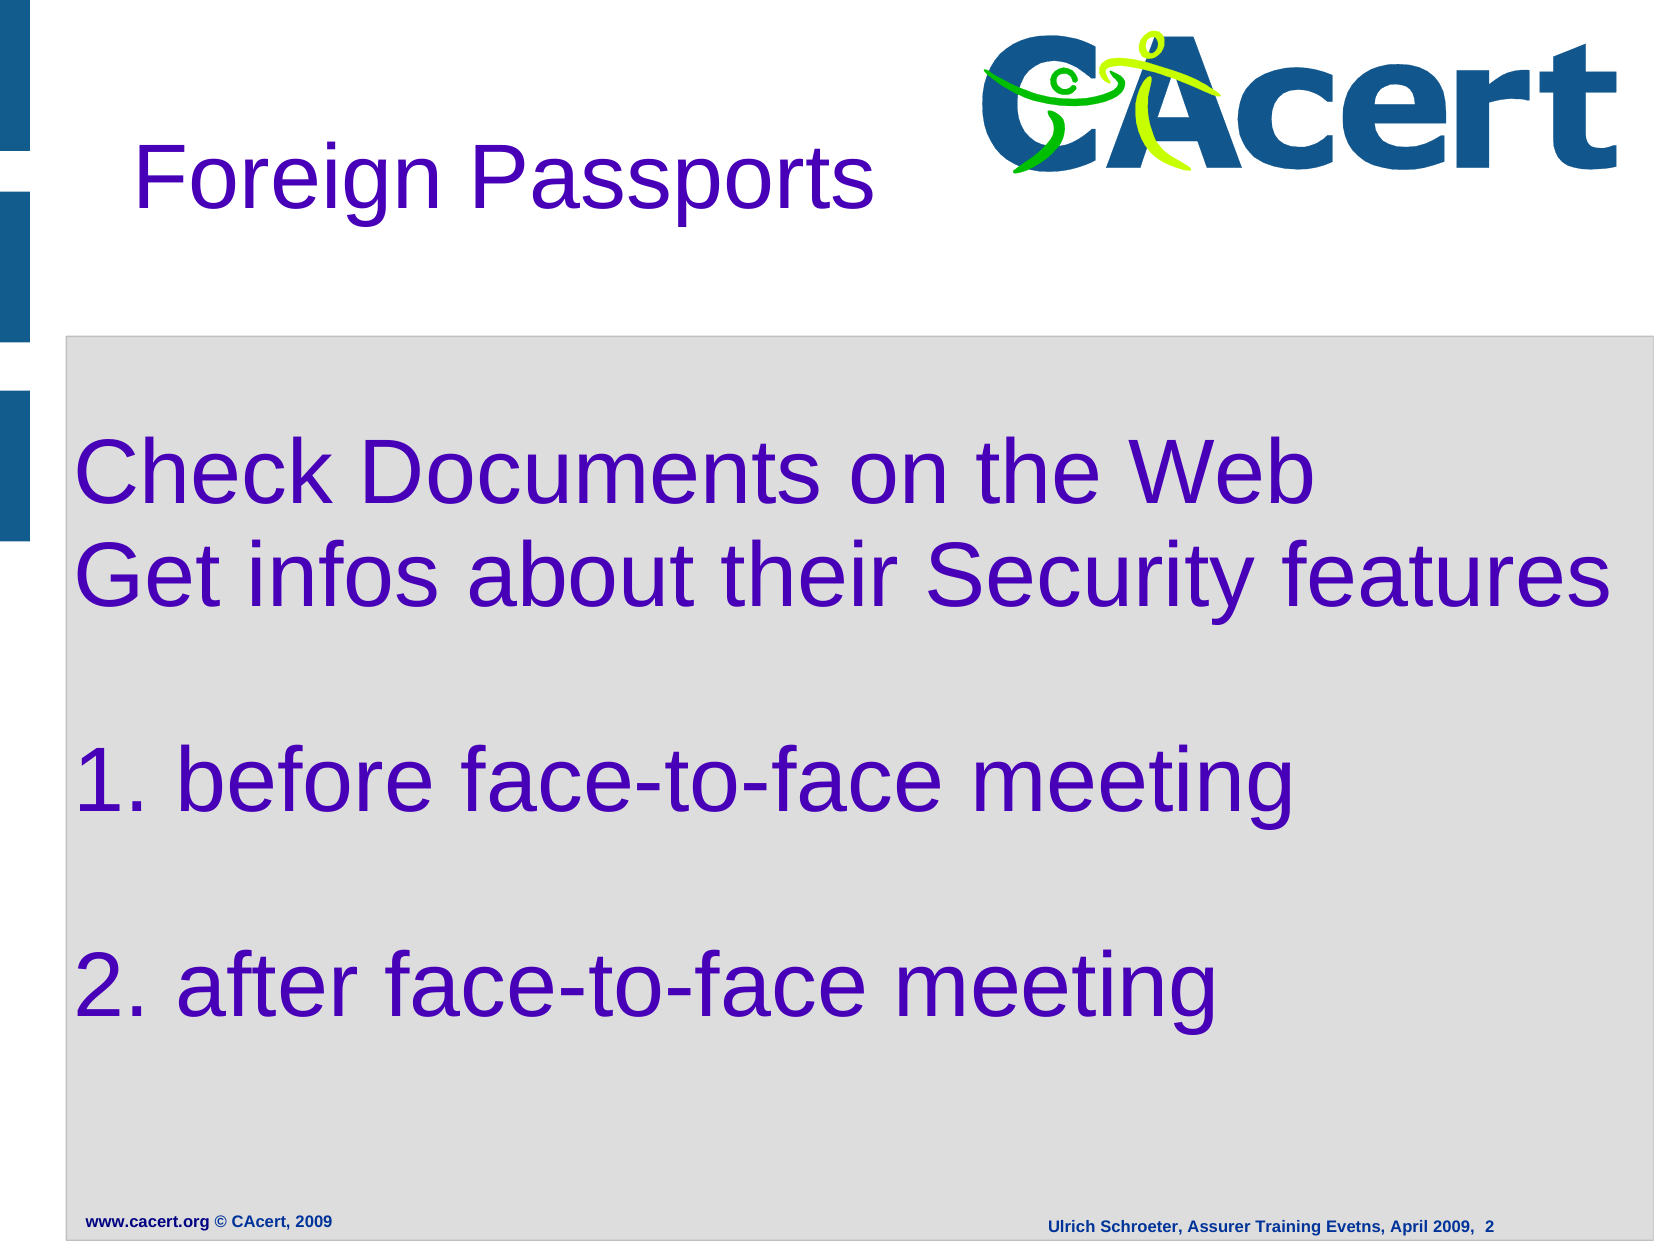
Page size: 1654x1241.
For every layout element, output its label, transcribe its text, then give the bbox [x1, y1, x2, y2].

text_box Foreign Passports [118, 118, 893, 236]
text_box Check Documents on the Web Get infos about their Security features 1. before face-to-face meeting 2. after face-to-face meeting [59, 413, 1630, 1044]
